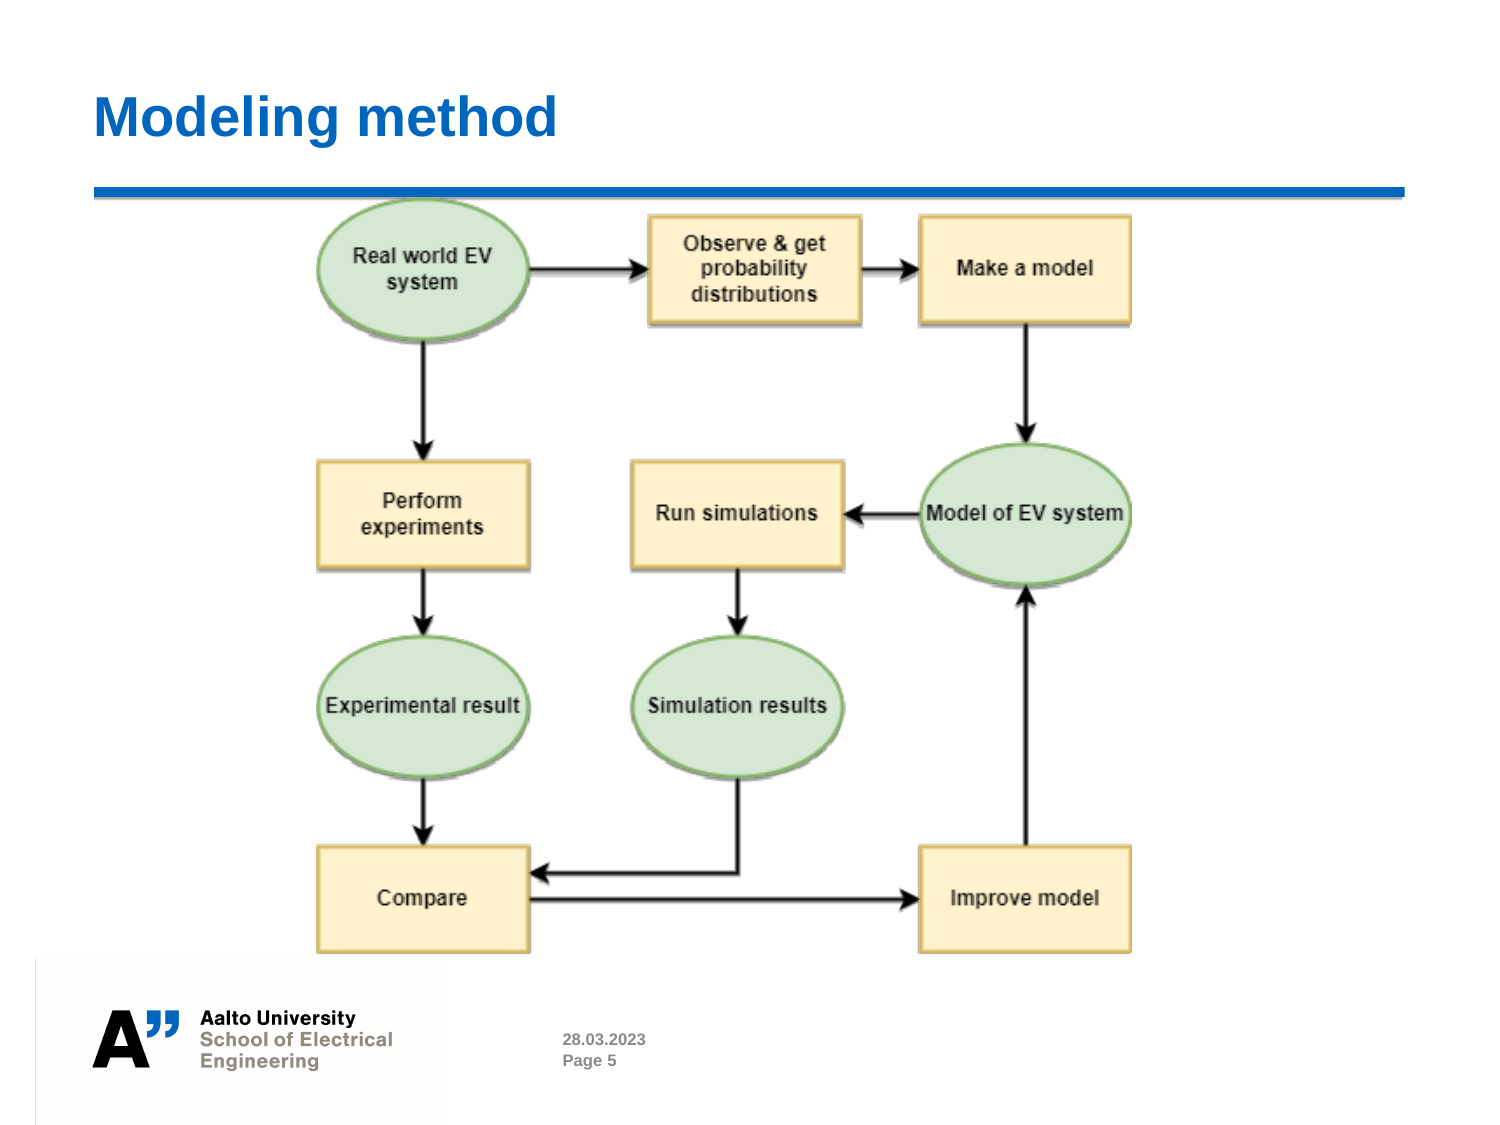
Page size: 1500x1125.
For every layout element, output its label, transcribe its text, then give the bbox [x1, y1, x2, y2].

text_box Page [562, 1050, 816, 1071]
title Modeling method [93, 80, 1369, 228]
text_box 28.03.2023 [562, 1029, 816, 1050]
picture [316, 198, 1132, 953]
